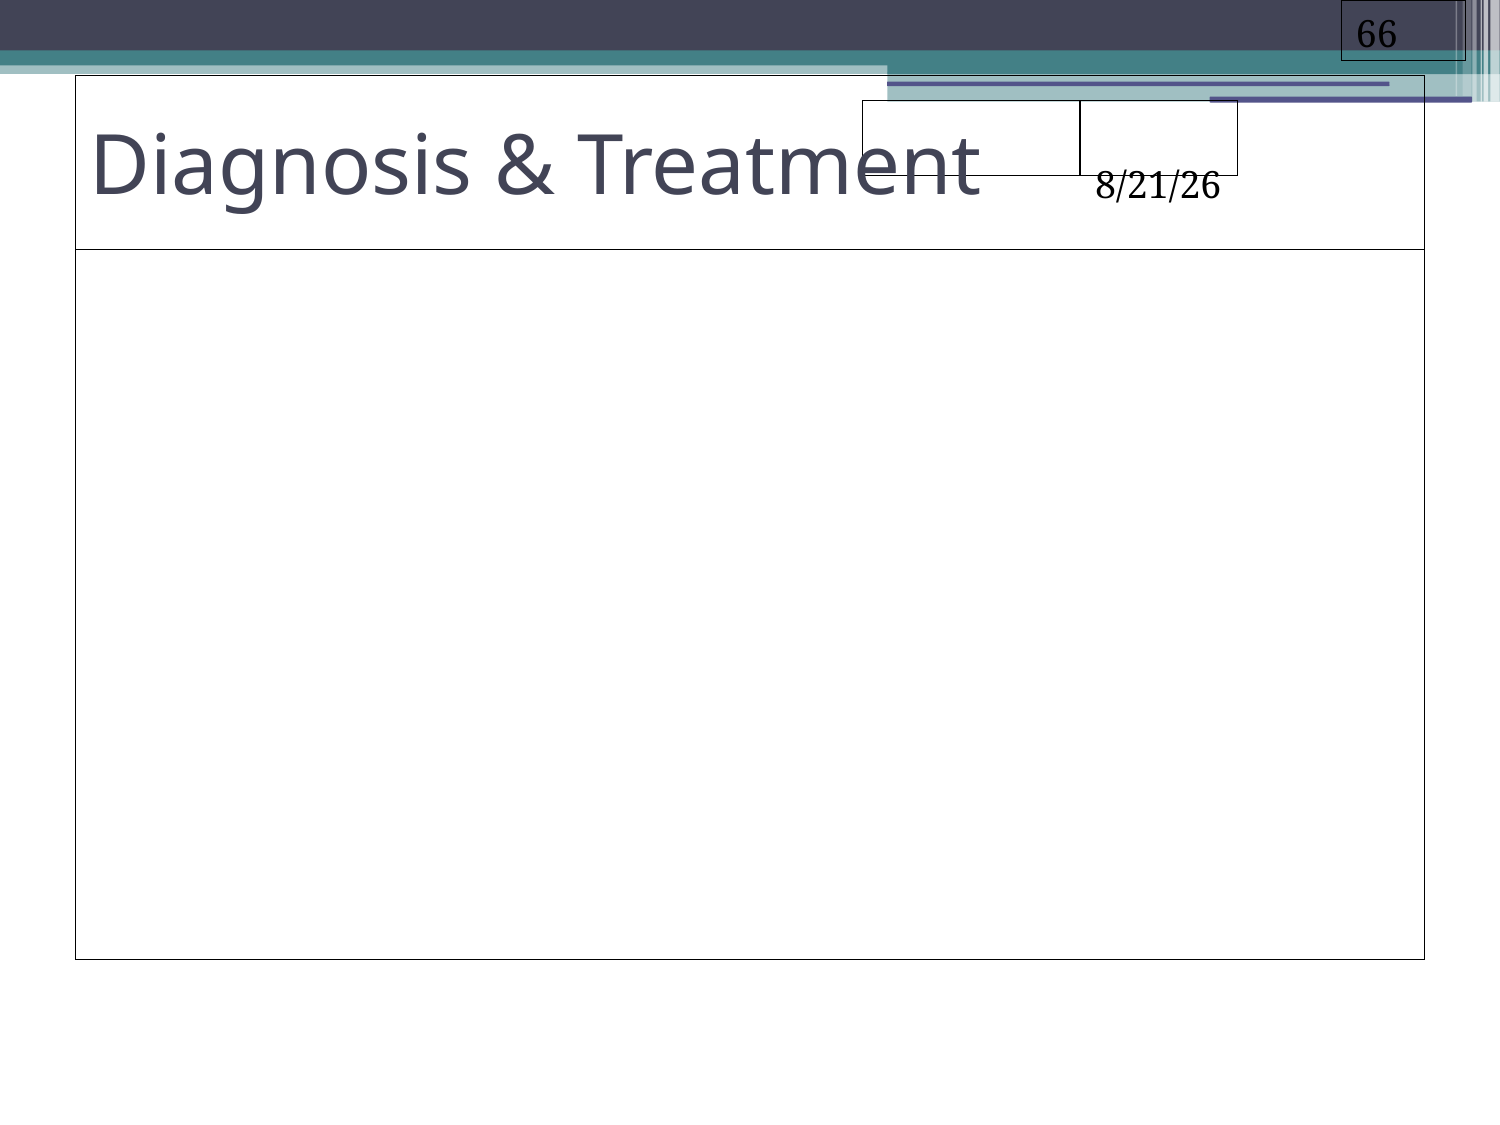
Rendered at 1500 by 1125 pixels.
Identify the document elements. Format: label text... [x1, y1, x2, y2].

slide_number <number><number> [1341, 0, 1466, 61]
list [75, 249, 1425, 960]
title Diagnosis & Treatment [75, 75, 1425, 249]
